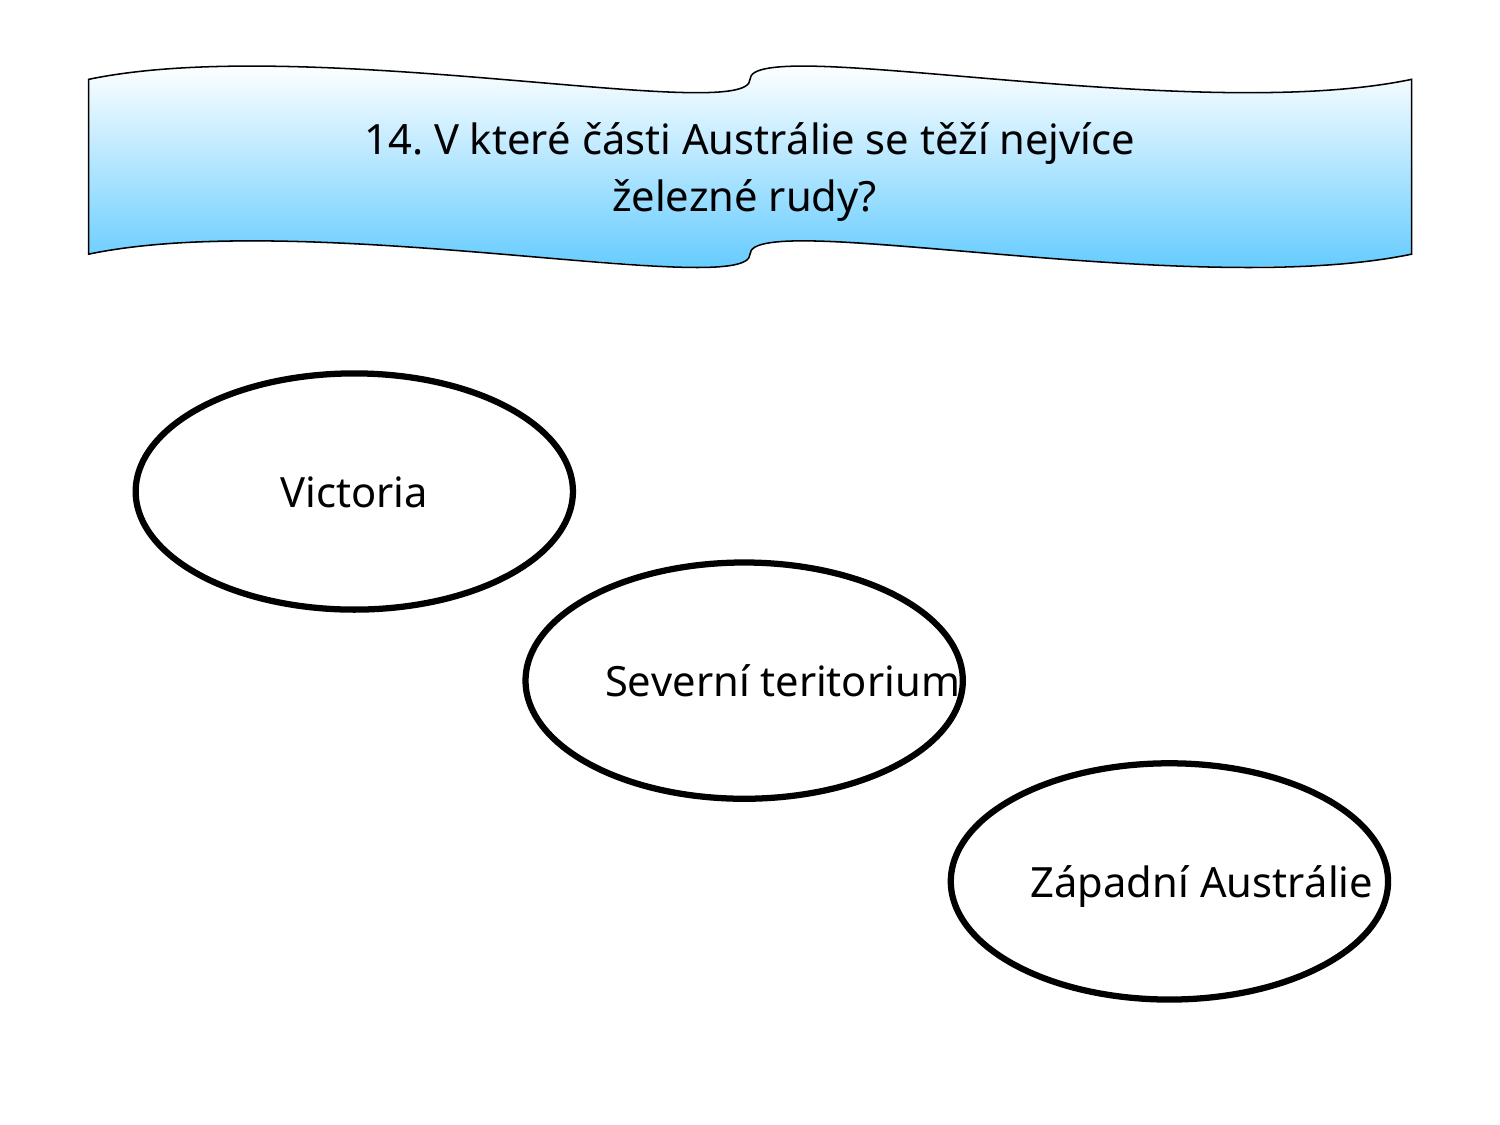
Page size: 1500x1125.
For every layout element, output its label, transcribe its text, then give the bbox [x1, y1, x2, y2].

text_box Západní Austrálie [950, 763, 1389, 1000]
text_box 14. V které části Austrálie se těží nejvíce železné rudy? [88, 66, 1412, 268]
text_box Severní teritorium [525, 562, 963, 799]
text_box Victoria [135, 373, 573, 610]
